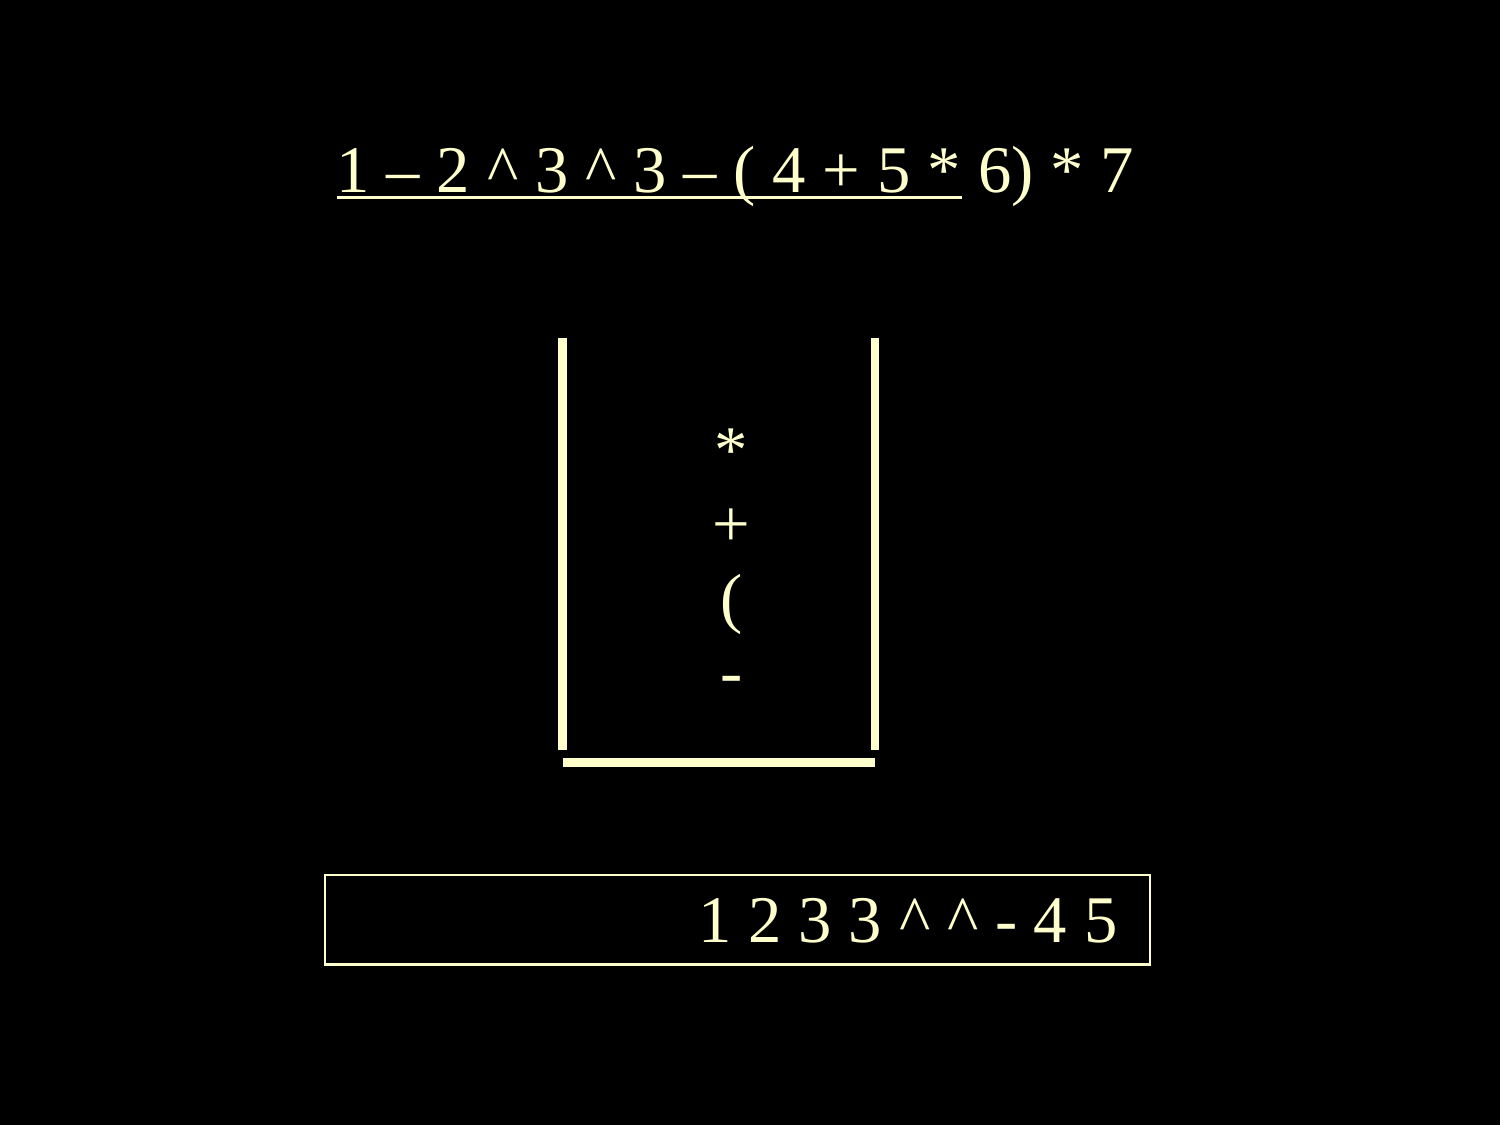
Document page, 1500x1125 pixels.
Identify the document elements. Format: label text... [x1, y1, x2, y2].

text_box 1 – 2 ^ 3 ^ 3 – ( 4 + 5 * 6) * 7 [321, 124, 1276, 215]
text_box * + ( - [624, 349, 838, 717]
text_box 1 2 3 3 ^ ^ - 4 5 [325, 874, 1150, 965]
